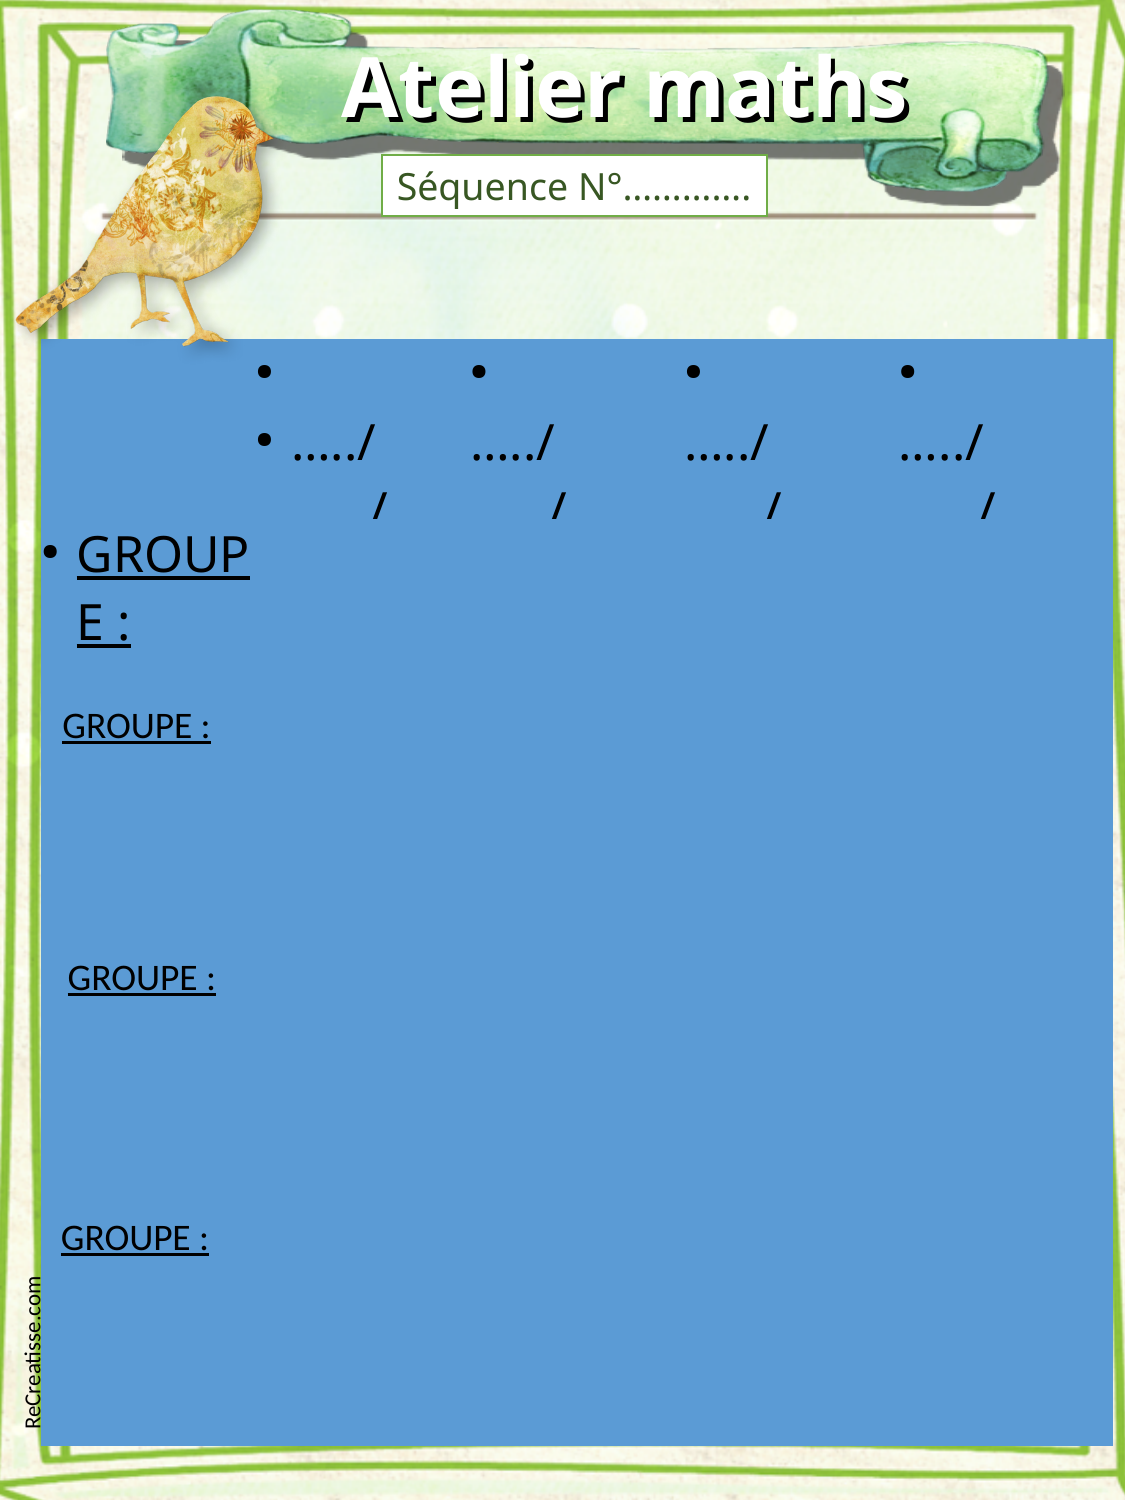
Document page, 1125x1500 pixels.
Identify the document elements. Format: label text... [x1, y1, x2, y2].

table_cell [256, 982, 470, 1214]
table_cell [899, 751, 1113, 982]
table_cell [41, 751, 256, 982]
text_box GROUPE : [53, 946, 231, 1006]
text_box GROUPE : [47, 694, 226, 754]
text_box ReCreatisse.com [10, 1261, 41, 1445]
table_cell [470, 1214, 685, 1446]
table_cell [685, 982, 899, 1214]
table_cell [470, 982, 685, 1214]
table_cell [41, 982, 256, 1214]
table_cell [685, 751, 899, 982]
table_header …../……/…… [470, 339, 685, 519]
table_cell [899, 1214, 1113, 1446]
table_cell [470, 751, 685, 982]
table_header …../……/…… [685, 339, 899, 519]
text_box GROUPE : [46, 1206, 225, 1266]
picture [0, 0, 1125, 1500]
table_cell [899, 982, 1113, 1214]
text_box Séquence N°…………. [382, 155, 767, 216]
table_header [41, 365, 256, 519]
table_cell [685, 1214, 899, 1446]
table_cell [685, 519, 899, 751]
table_cell [899, 519, 1113, 751]
table_header …../……/…… [899, 339, 1113, 519]
table_cell GROUPE : [41, 519, 256, 751]
table_cell [256, 751, 470, 982]
table_cell [470, 519, 685, 751]
table_header …../……/…… [256, 339, 470, 519]
table_cell [256, 519, 470, 751]
table_cell [41, 1214, 256, 1446]
table_cell [256, 1214, 470, 1446]
text_box Atelier maths [326, 27, 924, 142]
